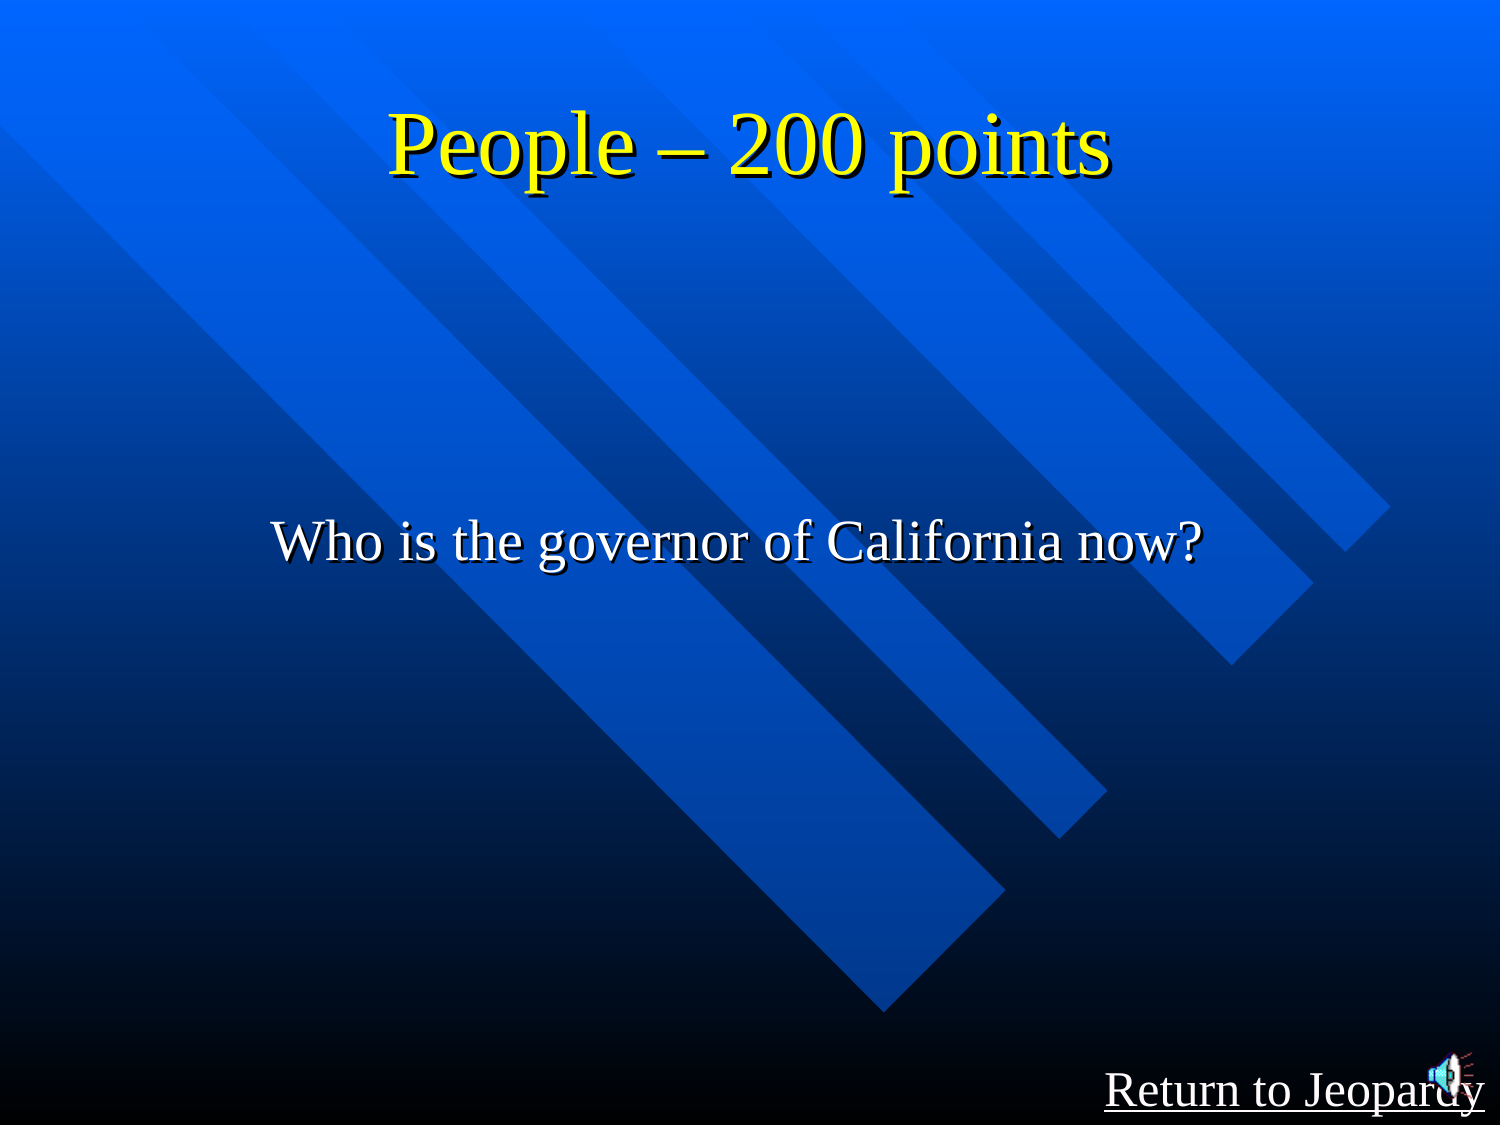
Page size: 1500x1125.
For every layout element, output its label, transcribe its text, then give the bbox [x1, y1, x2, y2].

text_box Return to Jeopardy [1089, 1048, 1500, 1125]
table_header Who is the governor of California now? [125, 313, 1350, 763]
title People – 200 points [112, 37, 1388, 238]
picture [1426, 1051, 1477, 1102]
